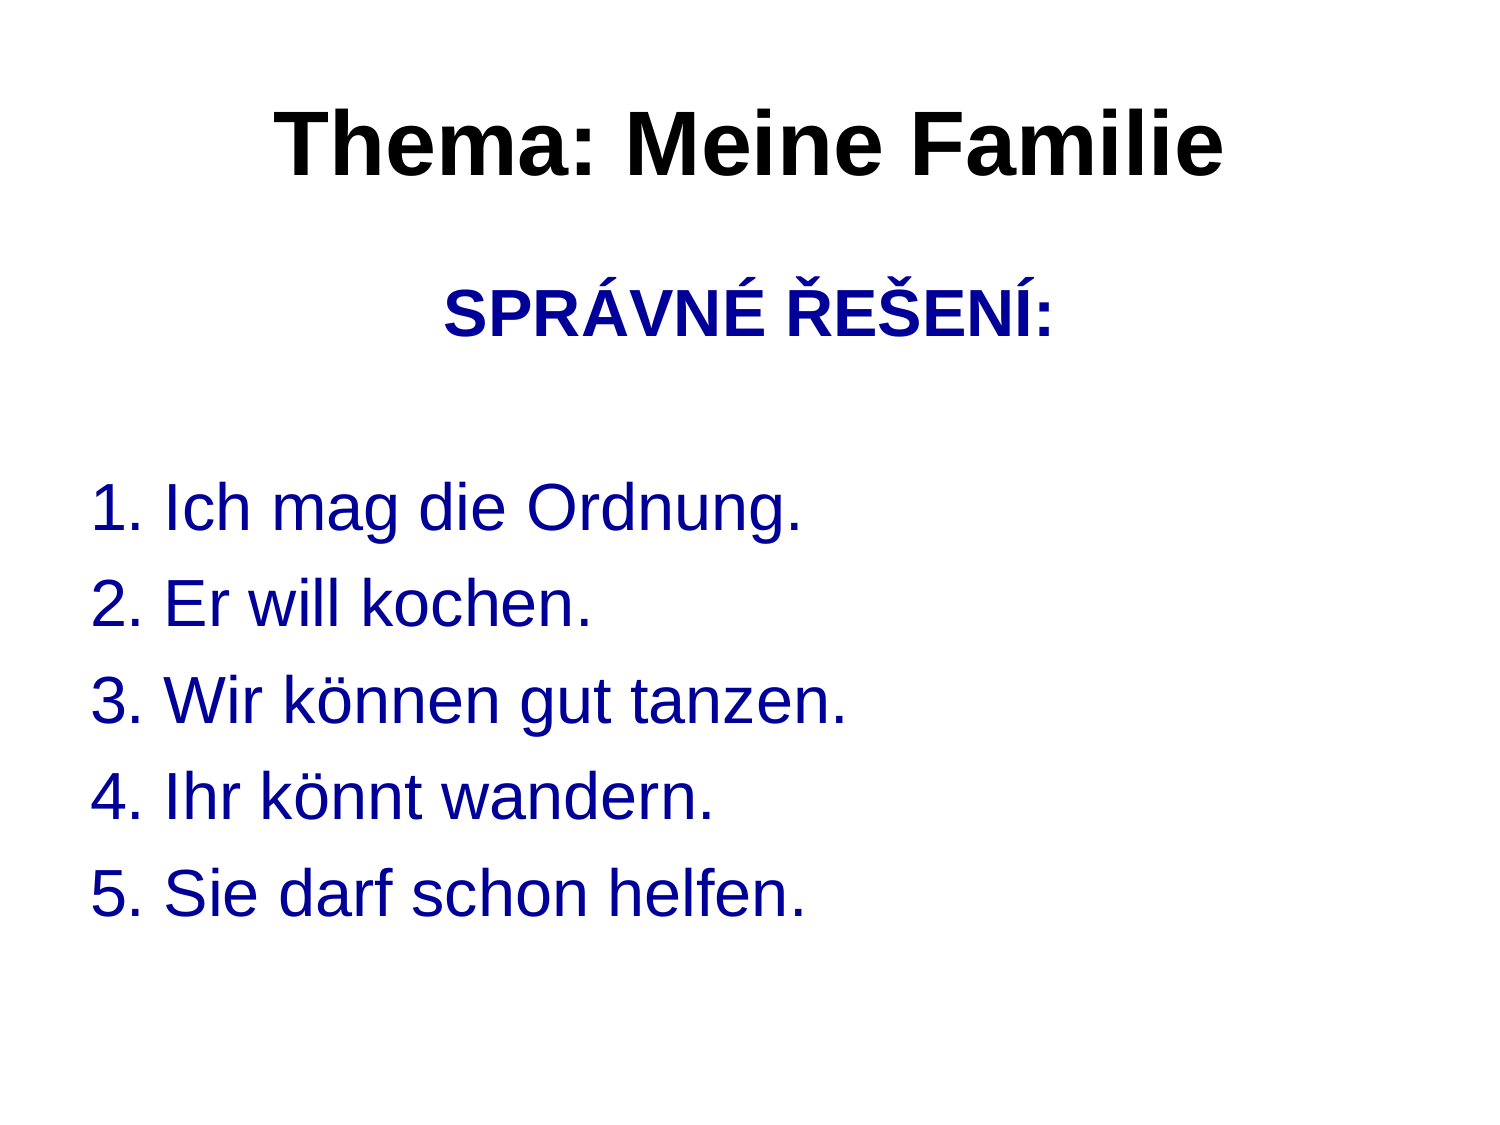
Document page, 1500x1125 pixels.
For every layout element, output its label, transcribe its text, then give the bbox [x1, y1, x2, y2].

title Thema: Meine Familie [75, 45, 1426, 233]
list SPRÁVNÉ ŘEŠENÍ: 1. Ich mag die Ordnung. 2. Er will kochen. 3. Wir können gut tanzen. 4. Ihr könnt wandern. 5. Sie darf schon helfen. [75, 262, 1426, 1034]
